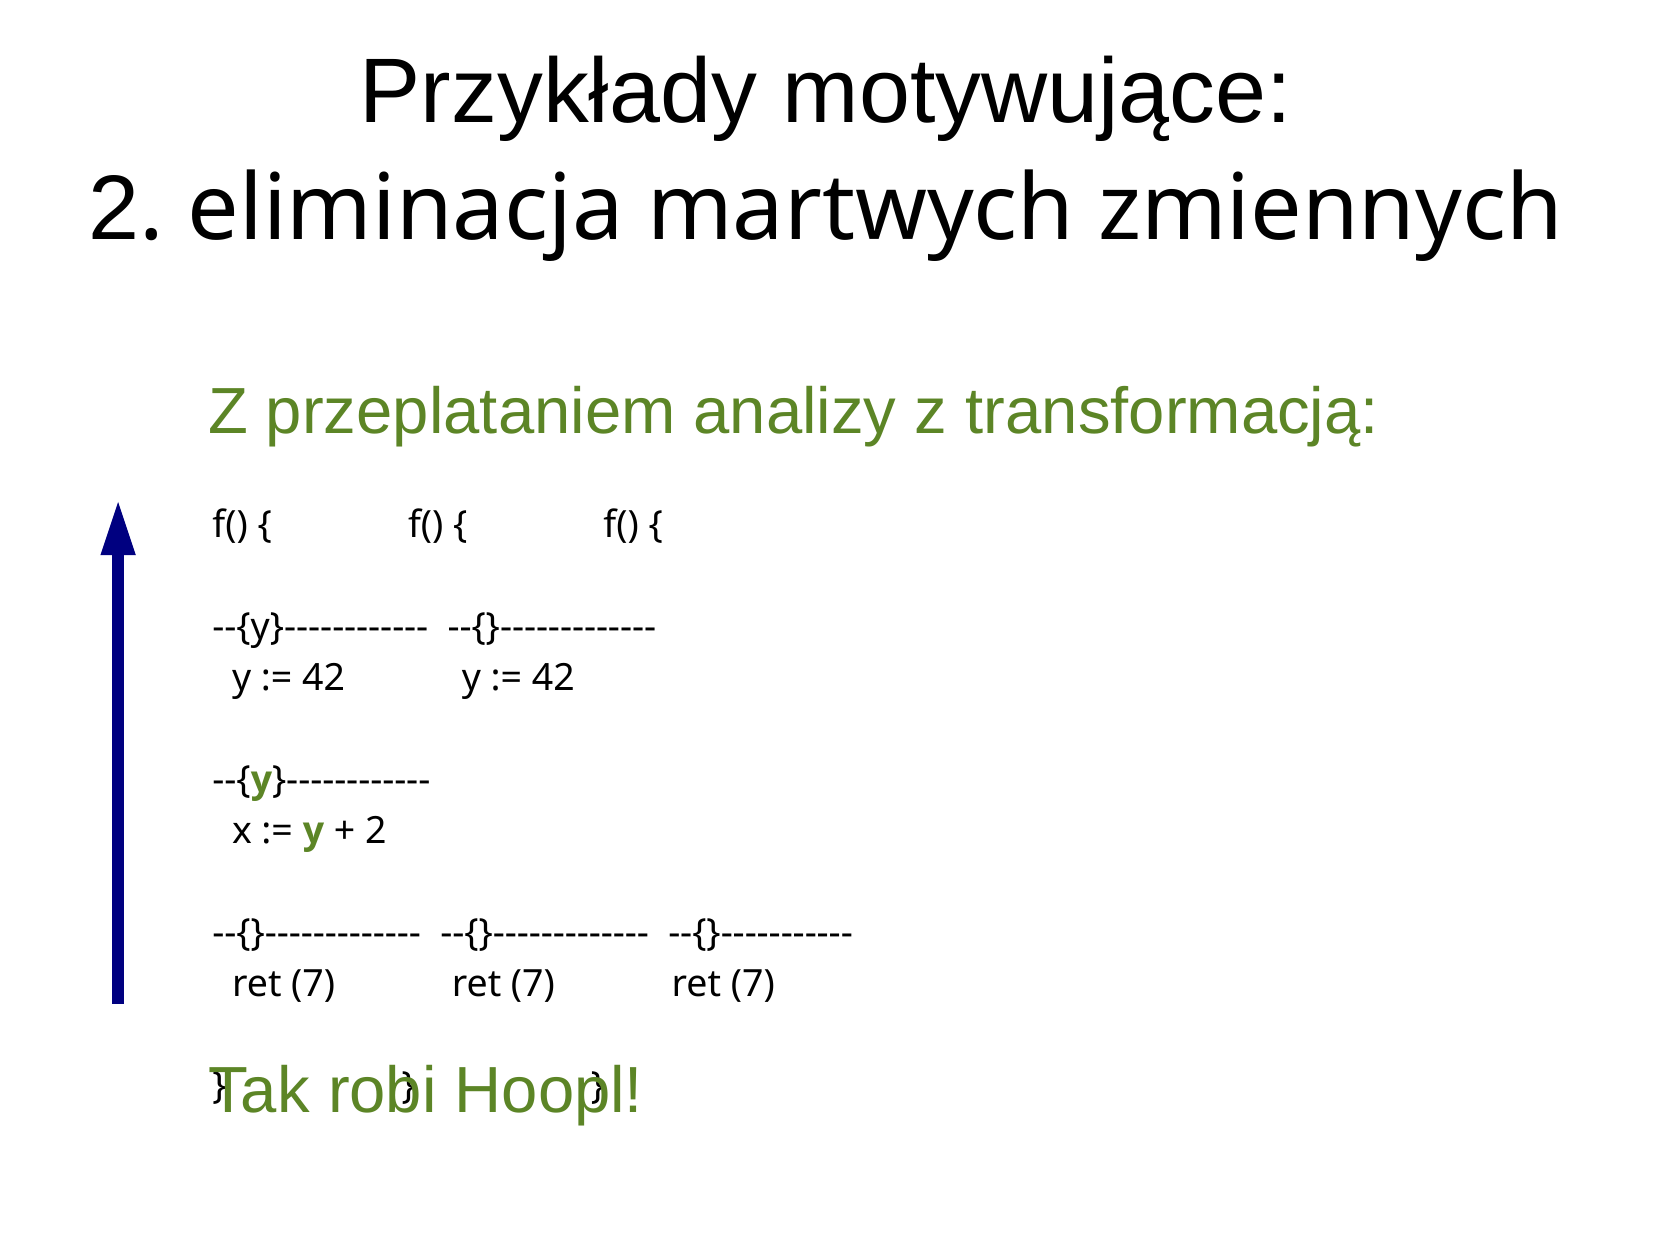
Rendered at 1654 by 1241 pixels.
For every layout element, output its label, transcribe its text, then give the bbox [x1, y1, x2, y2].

title Przykłady motywujące: 2. eliminacja martwych zmiennych [82, 40, 1571, 266]
text_box Tak robi Hoopl! [193, 1040, 658, 1182]
text_box f() { f() { f() { --{y}------------ --{}------------- y := 42 y := 42 --{y}------------ x := y + 2 --{}------------- --{}------------- --{}----------- ret (7) ret (7) ret (7) } } } [197, 489, 1506, 1028]
text_box Z przeplataniem analizy z transformacją: [193, 361, 1394, 502]
